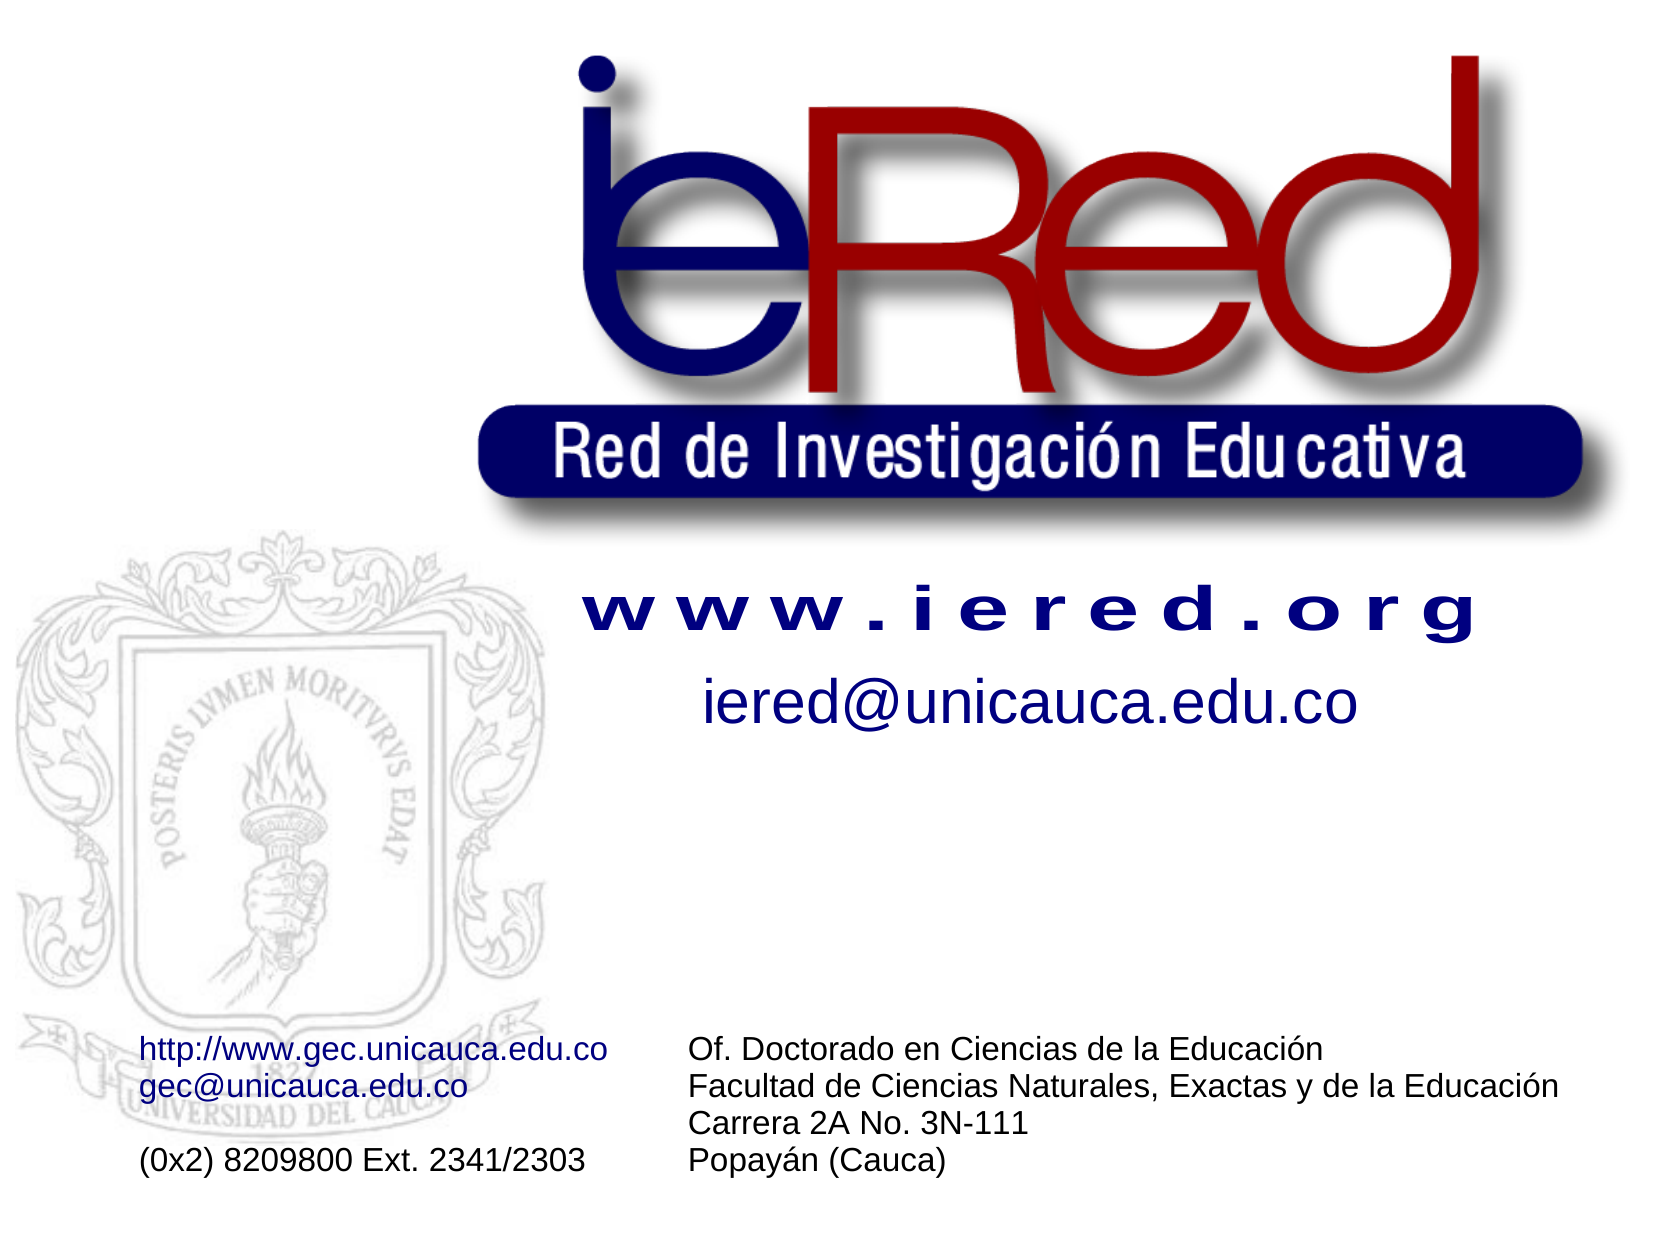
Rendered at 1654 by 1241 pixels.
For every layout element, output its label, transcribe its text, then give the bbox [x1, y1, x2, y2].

picture [15, 0, 1654, 1146]
text_box Of. Doctorado en Ciencias de la Educación Facultad de Ciencias Naturales, Exactas y de la Educación Carrera 2A No. 3N-111 Popayán (Cauca) [673, 1022, 1576, 1186]
text_box http://www.gec.unicauca.edu.co gec@unicauca.edu.co (0x2) 8209800 Ext. 2341/2303 [124, 1022, 624, 1186]
text_box www.iered.org iered@unicauca.edu.co [567, 566, 1494, 745]
